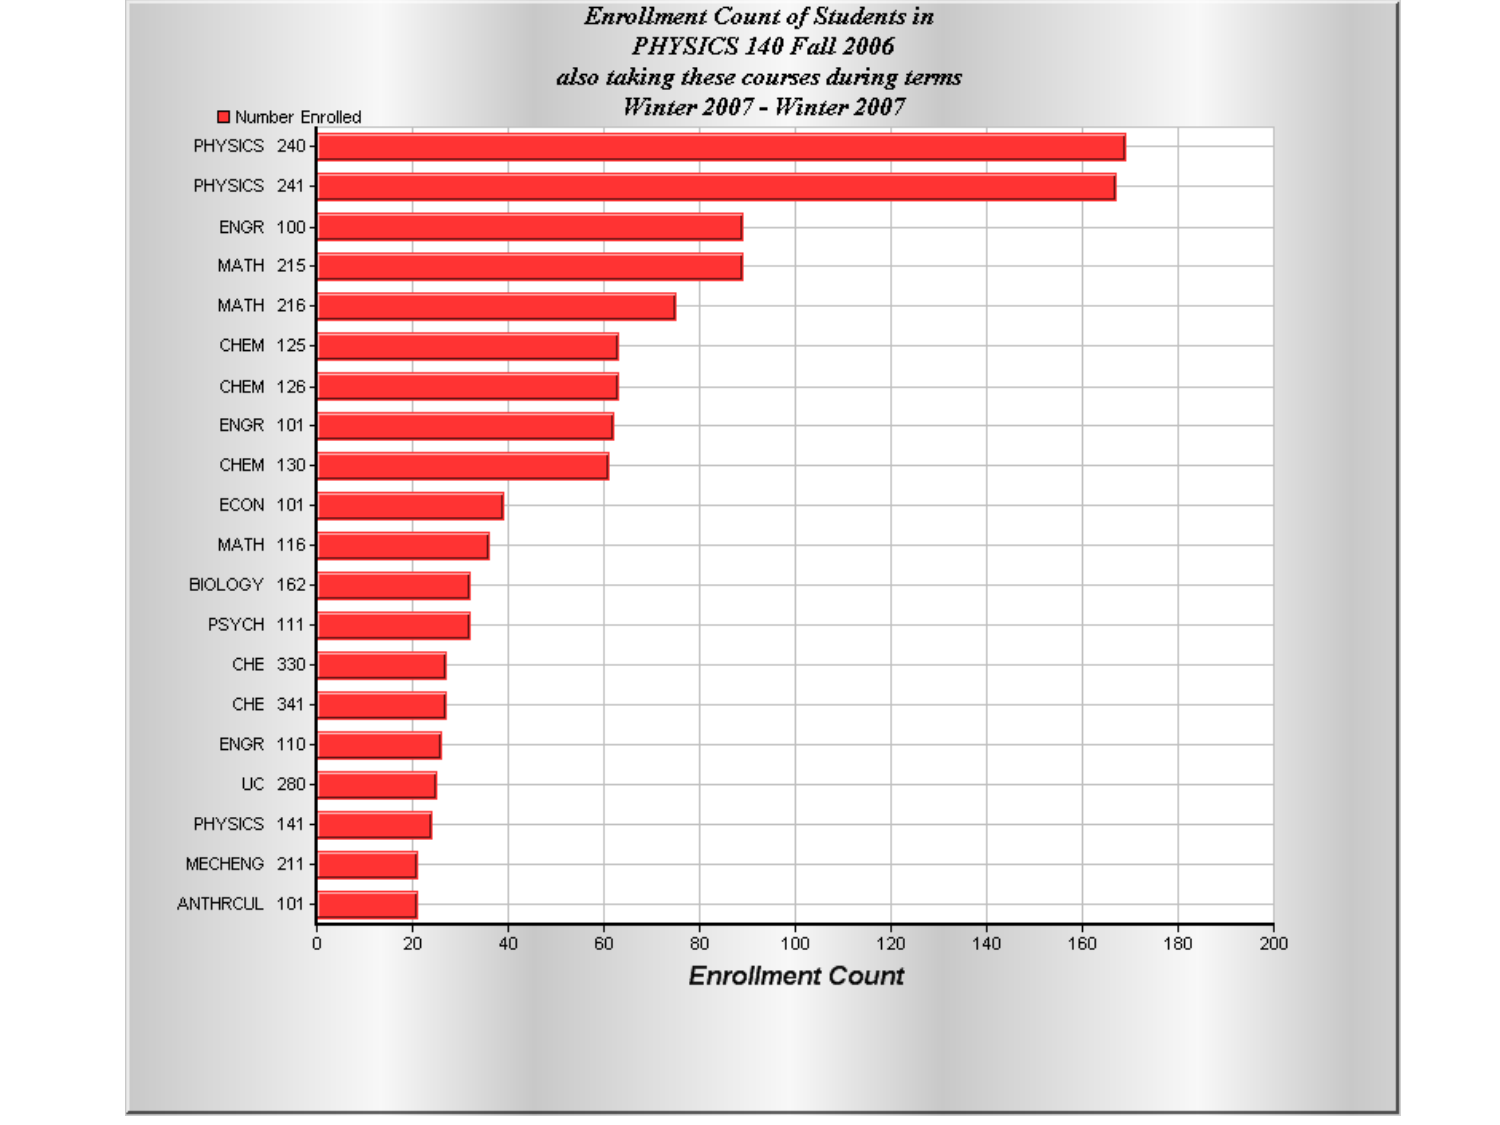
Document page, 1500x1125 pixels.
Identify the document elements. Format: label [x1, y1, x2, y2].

picture [125, 0, 1401, 1116]
